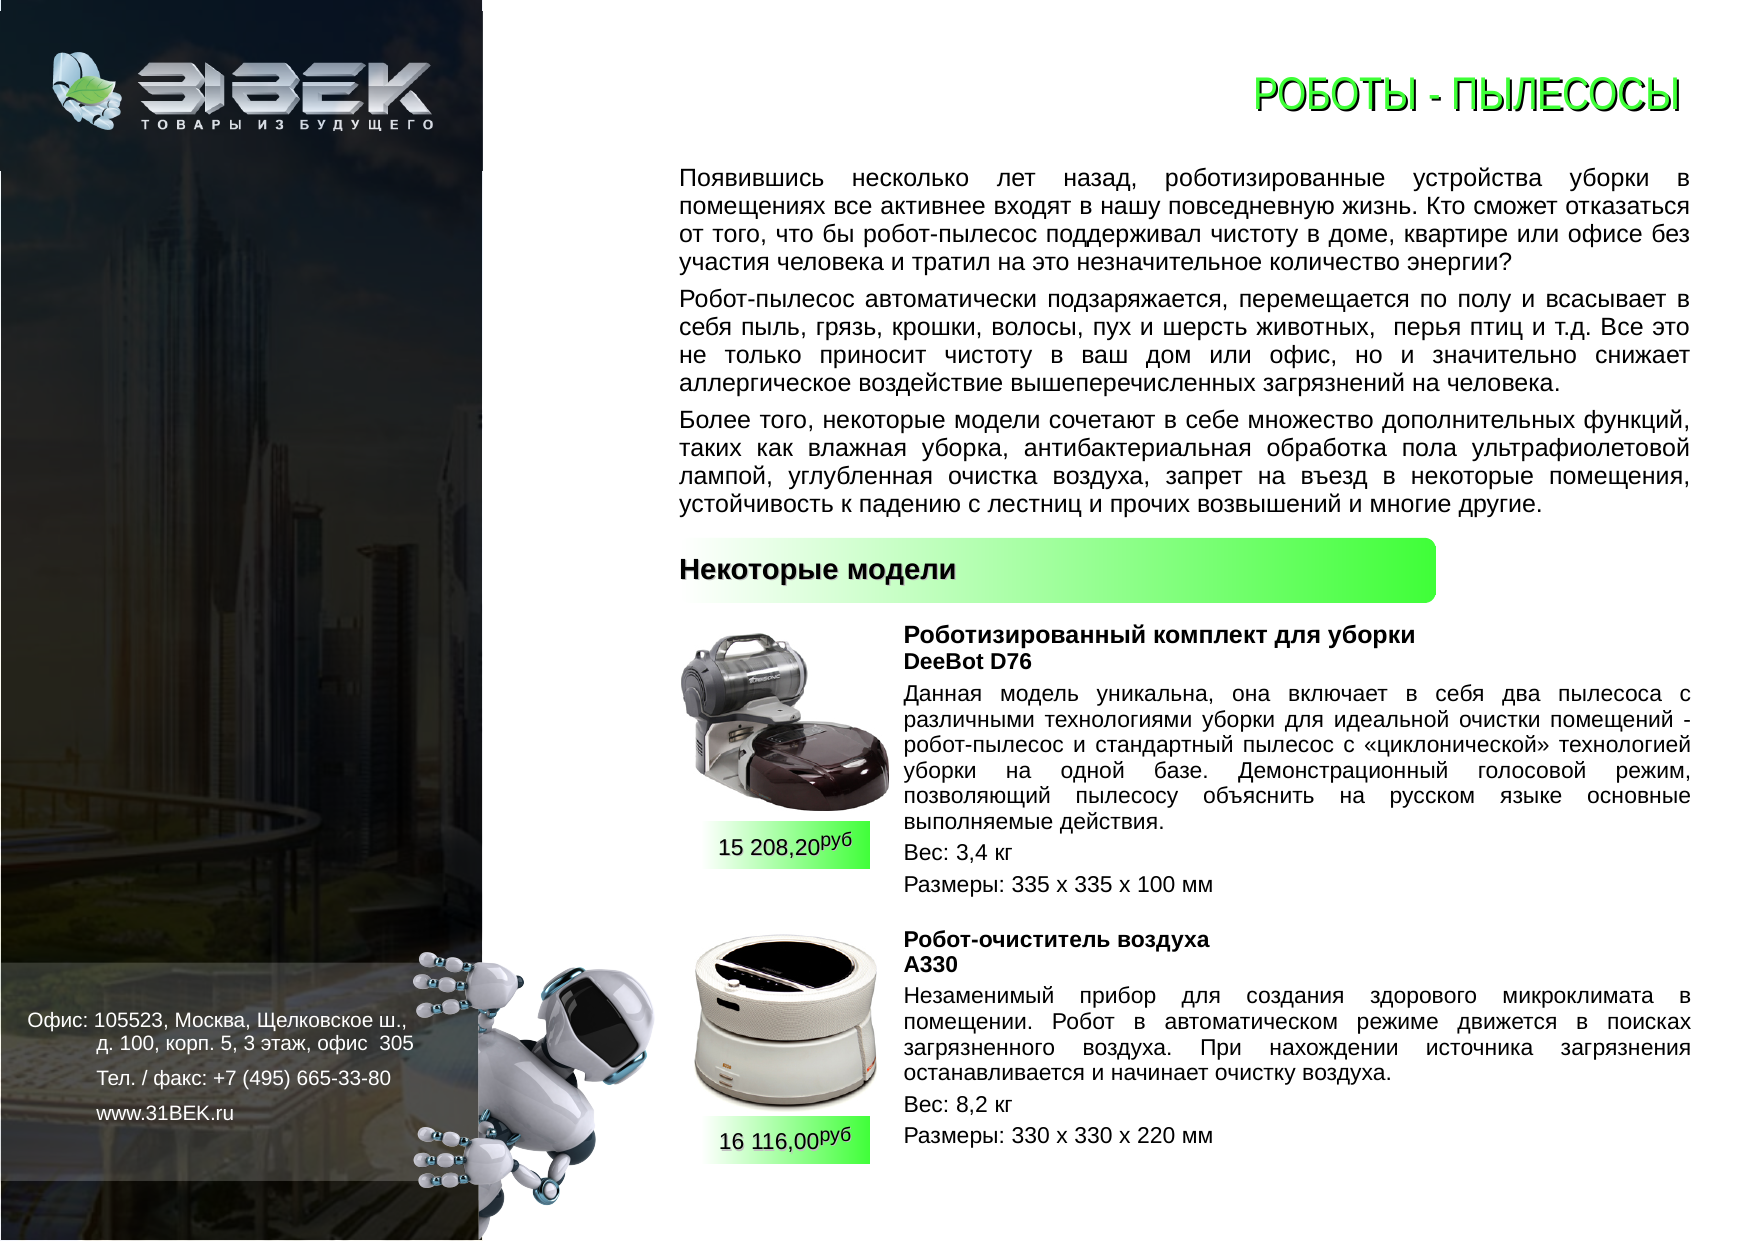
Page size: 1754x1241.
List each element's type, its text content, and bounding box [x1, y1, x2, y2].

picture [681, 633, 889, 811]
text_box Офис: 105523, Москва, Щелковское ш., д. 100, корп. 5, 3 этаж, офис 305 Тел. / факс: +7 (495) 665-33-80 www.31BEK.ru [0, 1001, 445, 1155]
picture [694, 934, 877, 1112]
text_box РОБОТЫ - ПЫЛЕСОСЫ [679, 59, 1695, 112]
text_box Появившись несколько лет назад, роботизированные устройства уборки в помещениях все активнее входят в нашу повседневную жизнь. Кто сможет отказаться от того, что бы робот-пылесос поддерживал чистоту в доме, квартире или офисе без участия человека и тратил на это незначительное количество энергии? Робот-пылесос автоматически подзаряжается, перемещается по полу и всасывает в себя пыль, грязь, крошки, волосы, пух и шерсть животных, перья птиц и т.д. Все это не только приносит чистоту в ваш дом или офис, но и значительно снижает аллергическое воздействие вышеперечисленных загрязнений на человека. Более того, некоторые модели сочетают в себе множество дополнительных функций, таких как влажная уборка, антибактериальная обработка пола ультрафиолетовой лампой, углубленная очистка воздуха, запрет на въезд в некоторые помещения, устойчивость к падению с лестниц и прочих возвышений и многие другие. Некоторые модели Роботизированный комплект для уборки DeeBot D76 Данная модель уникальна, она включает в себя два пылесоса с различными технологиями уборки для идеальной очистки помещений - робот-пылесос и стандартный пылесос с «циклонической» технологией уборки на одной базе. Демонстрационный голосовой режим, позволяющий пылесосу объяснить на русском языке основные выполняемые действия. Вес: 3,4 кг Размеры: 335 х 335 х 100 мм Робот-очиститель воздуха A330 Незаменимый прибор для создания здорового микроклимата в помещении. Робот в автоматическом режиме движется в поисках загрязненного воздуха. При нахождении источника загрязнения останавливается и начинает очистку воздуха. Вес: 8,2 кг Размеры: 330 х 330 х 220 мм [679, 164, 1697, 1182]
text_box 16 116,00руб [700, 1116, 870, 1164]
picture [0, 0, 655, 1241]
text_box 15 208,20руб [700, 821, 870, 869]
